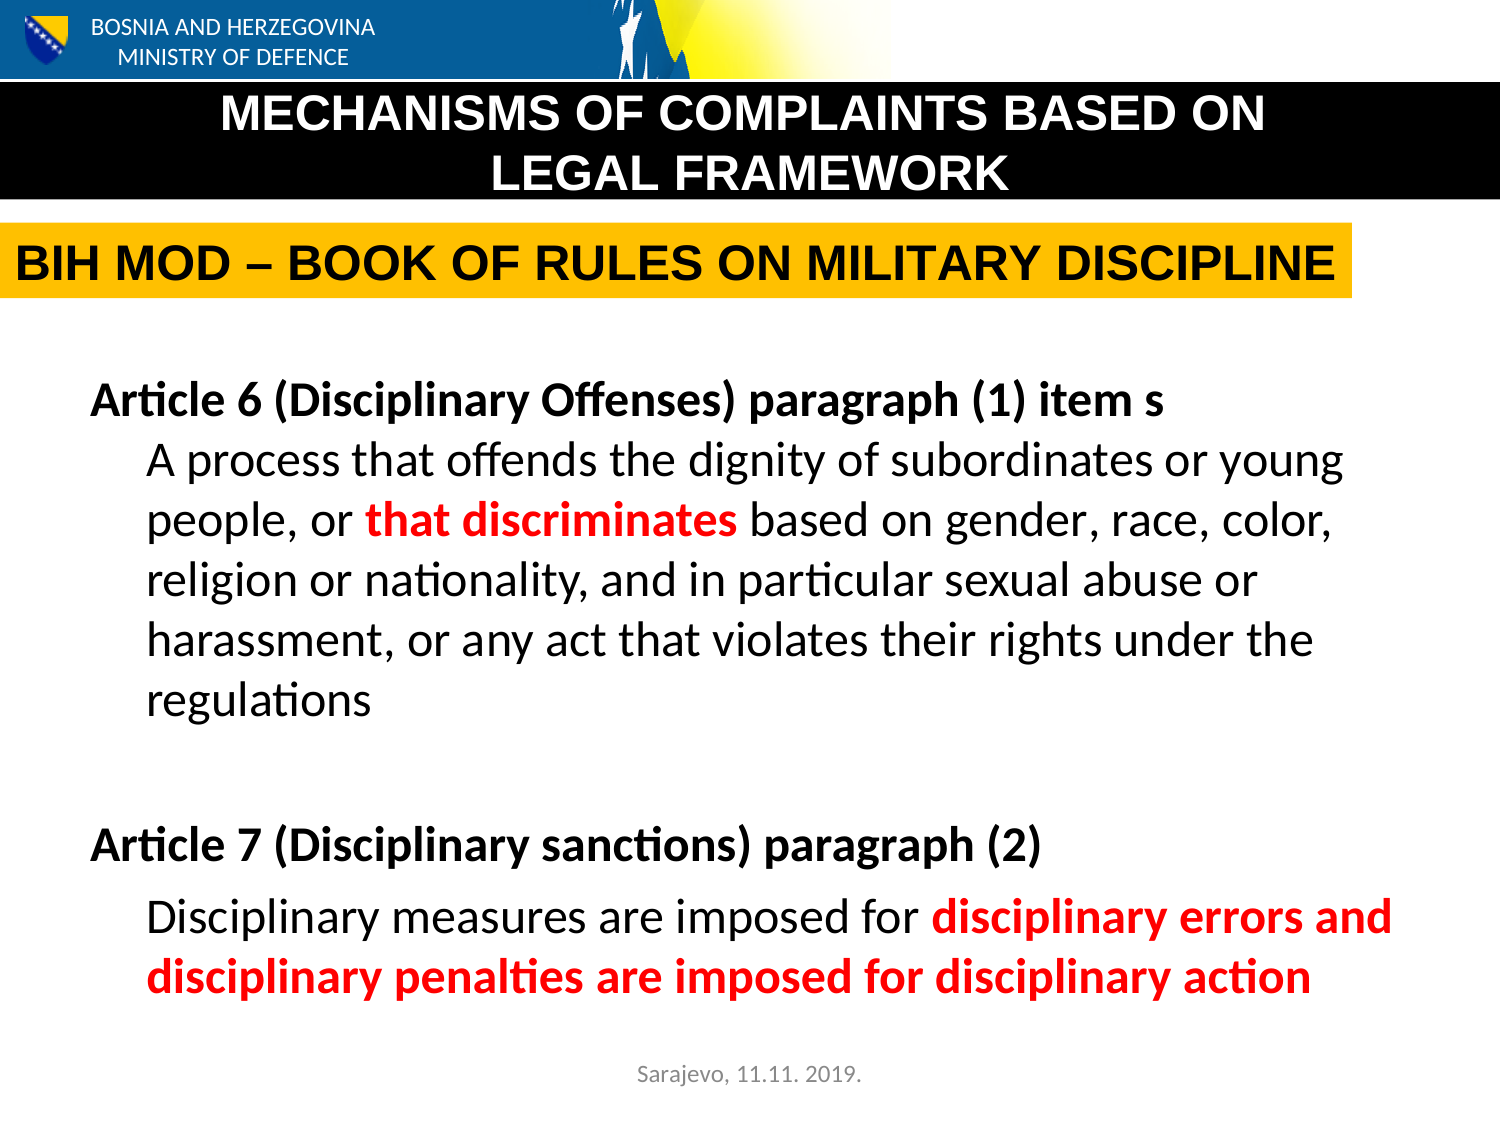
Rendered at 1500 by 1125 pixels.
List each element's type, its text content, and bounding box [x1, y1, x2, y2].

text_box MECHANISMS OF COMPLAINTS BASED ON LEGAL FRAMEWORK [0, 82, 1500, 200]
text_box BIH MOD – BOOK OF RULES ON MILITARY DISCIPLINE [0, 222, 1352, 299]
list Article 6 (Disciplinary Offenses) paragraph (1) item s A process that offends the dignity of subordinates or young people, or that discriminates based on gender, race, color, religion or nationality, and in particular sexual abuse or harassment, or any act that violates their rights under the regulations Article 7 (Disciplinary sanctions) paragraph (2) Disciplinary measures are imposed for disciplinary errors and disciplinary penalties are imposed for disciplinary action [75, 359, 1500, 1102]
picture [0, 0, 1500, 79]
text_box Sarajevo, 11.11. 2019. [512, 1042, 988, 1103]
